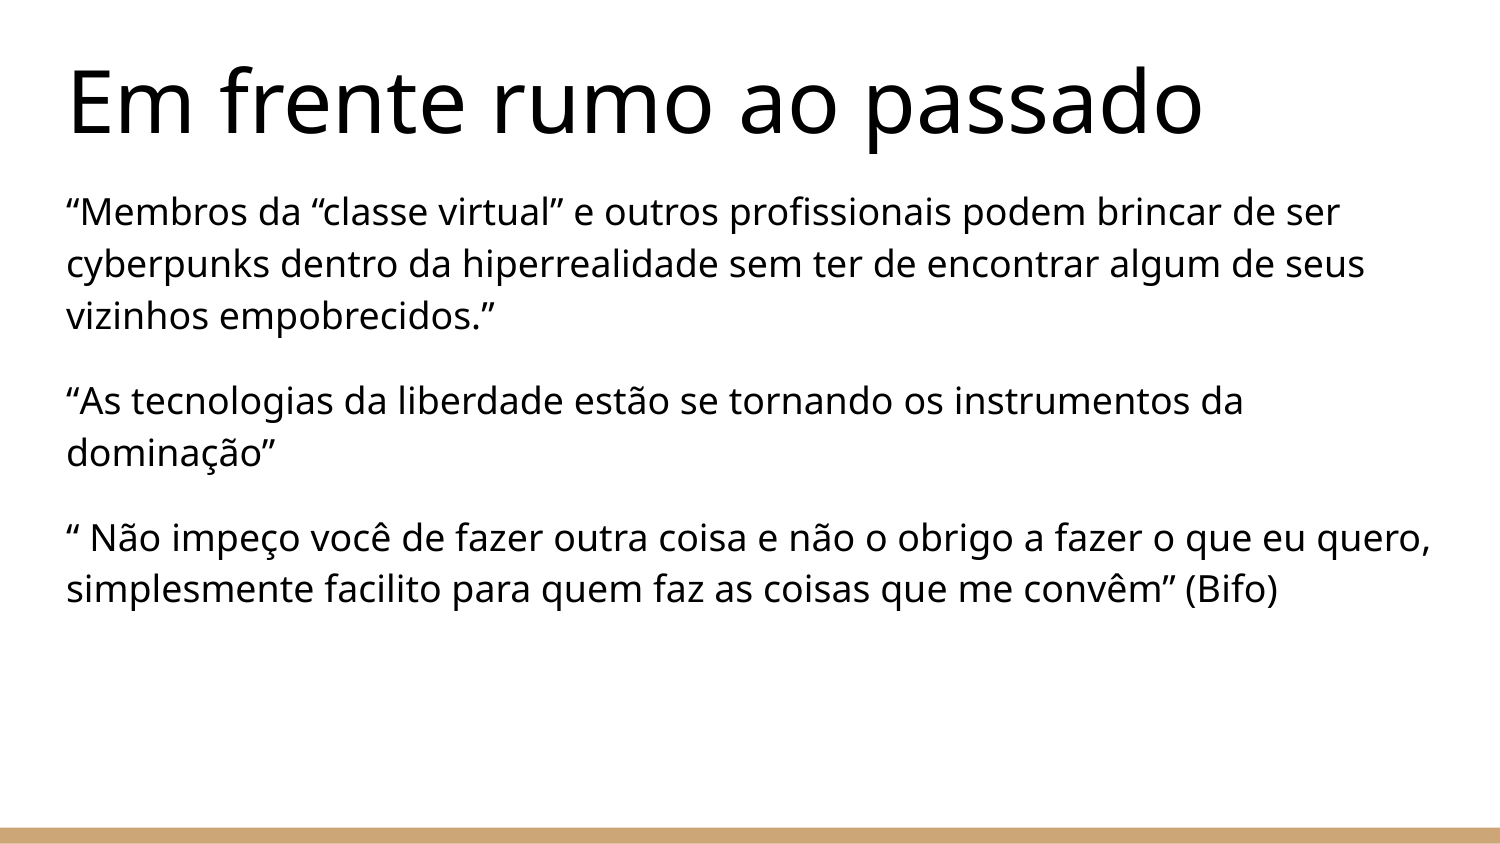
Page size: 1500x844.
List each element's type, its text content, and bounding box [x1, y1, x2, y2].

title Em frente rumo ao passado [51, 30, 1449, 166]
list “Membros da “classe virtual” e outros profissionais podem brincar de ser cyberpunks dentro da hiperrealidade sem ter de encontrar algum de seus vizinhos empobrecidos.” “As tecnologias da liberdade estão se tornando os instrumentos da dominação” “ Não impeço você de fazer outra coisa e não o obrigo a fazer o que eu quero, simplesmente facilito para quem faz as coisas que me convêm” (Bifo) [51, 166, 1449, 717]
